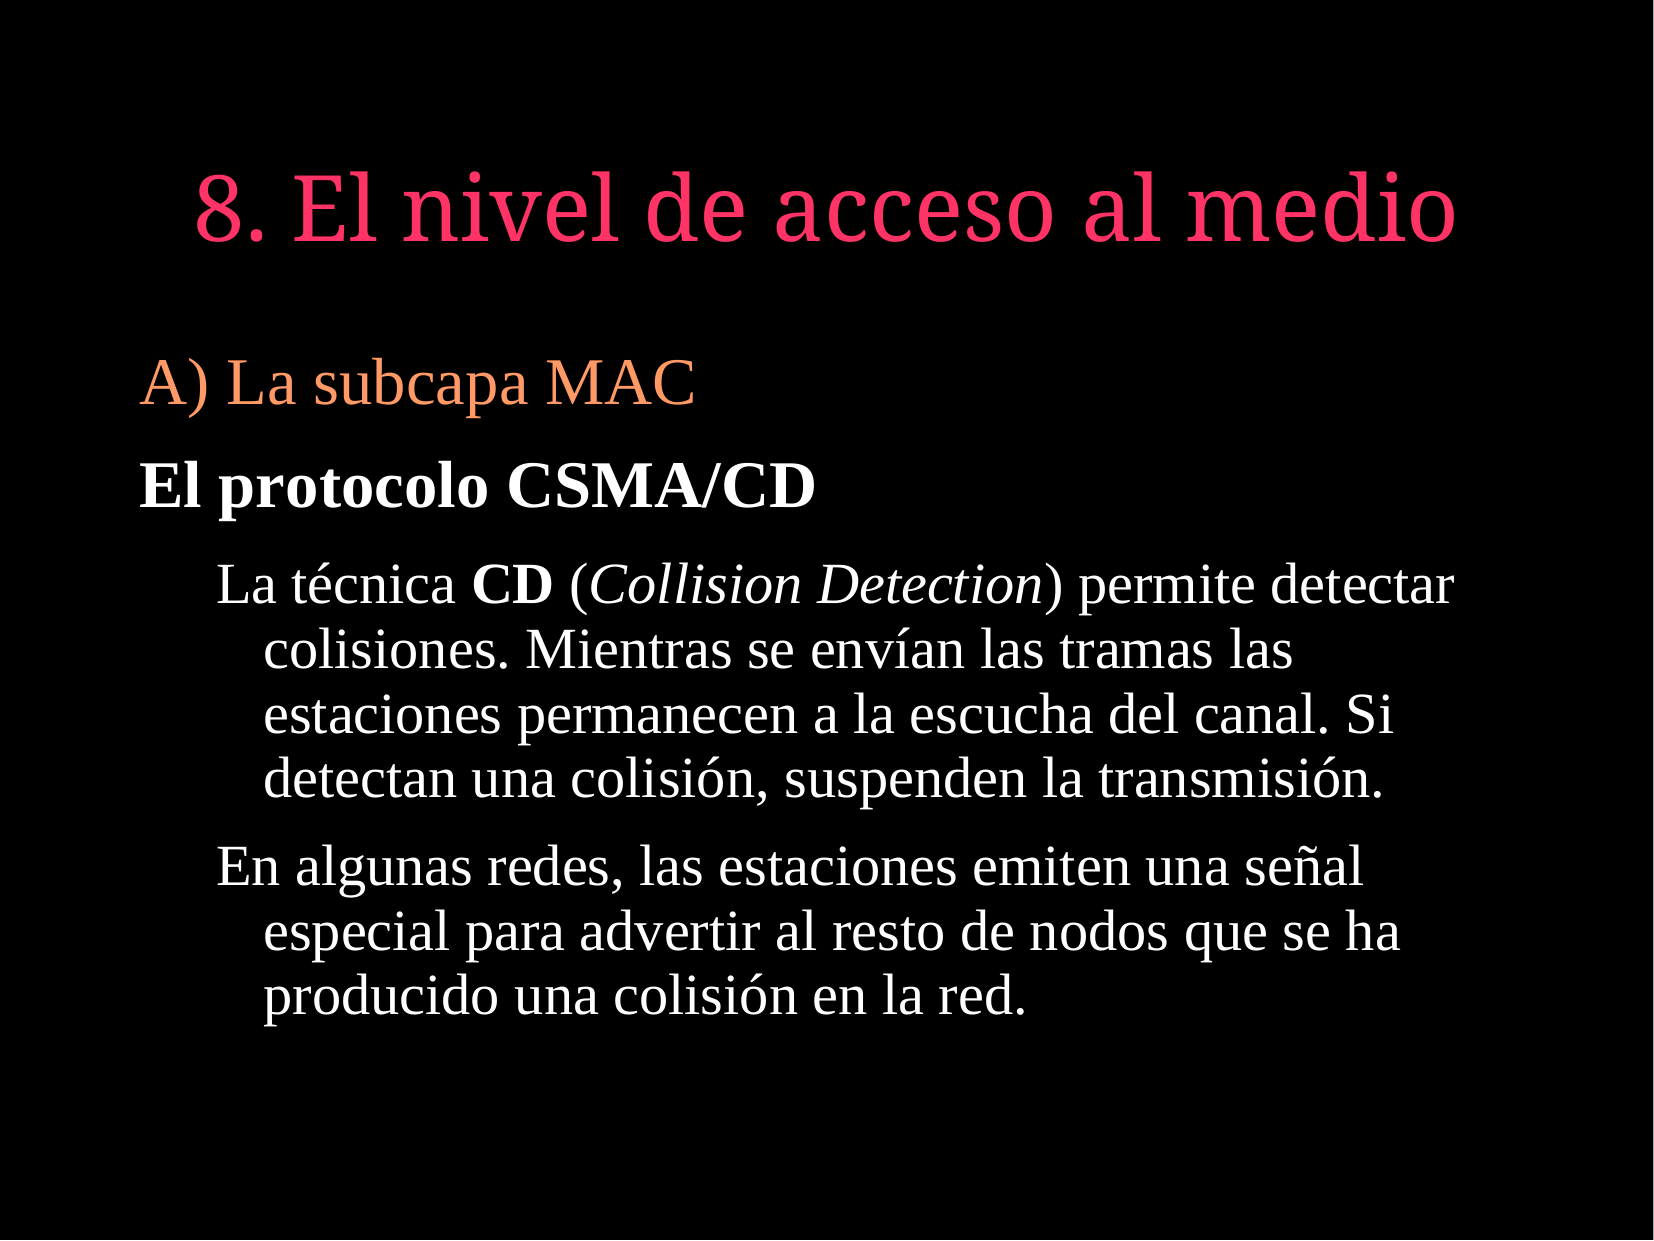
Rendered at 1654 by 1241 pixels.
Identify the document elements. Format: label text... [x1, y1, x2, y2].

title 8. El nivel de acceso al medio [121, 102, 1534, 311]
list A) La subcapa MAC El protocolo CSMA/CD La técnica CD (Collision Detection) permite detectar colisiones. Mientras se envían las tramas las estaciones permanecen a la escucha del canal. Si detectan una colisión, suspenden la transmisión. En algunas redes, las estaciones emiten una señal especial para advertir al resto de nodos que se ha producido una colisión en la red. [121, 344, 1534, 1127]
